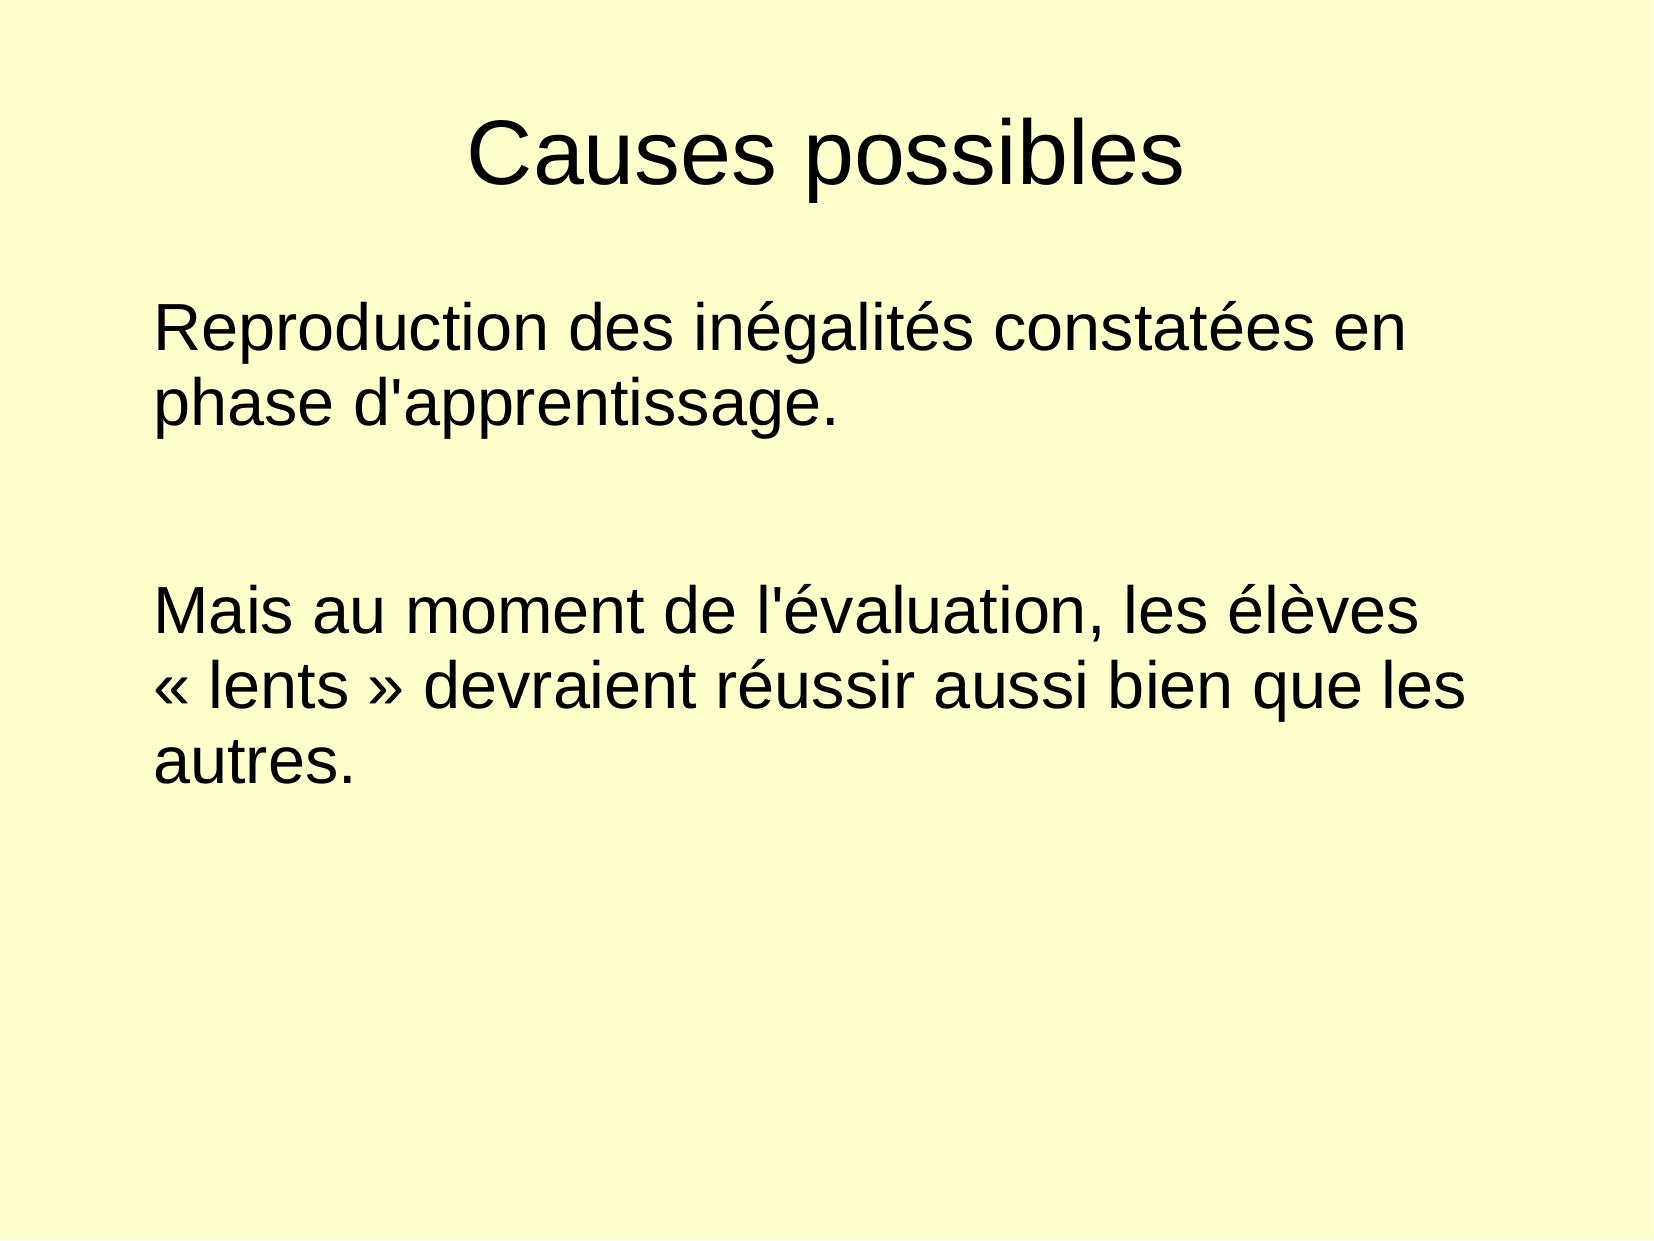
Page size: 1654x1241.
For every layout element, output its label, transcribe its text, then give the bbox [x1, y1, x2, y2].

title Causes possibles [82, 49, 1571, 257]
list Reproduction des inégalités constatées en phase d'apprentissage. Mais au moment de l'évaluation, les élèves « lents » devraient réussir aussi bien que les autres. [82, 290, 1571, 1010]
